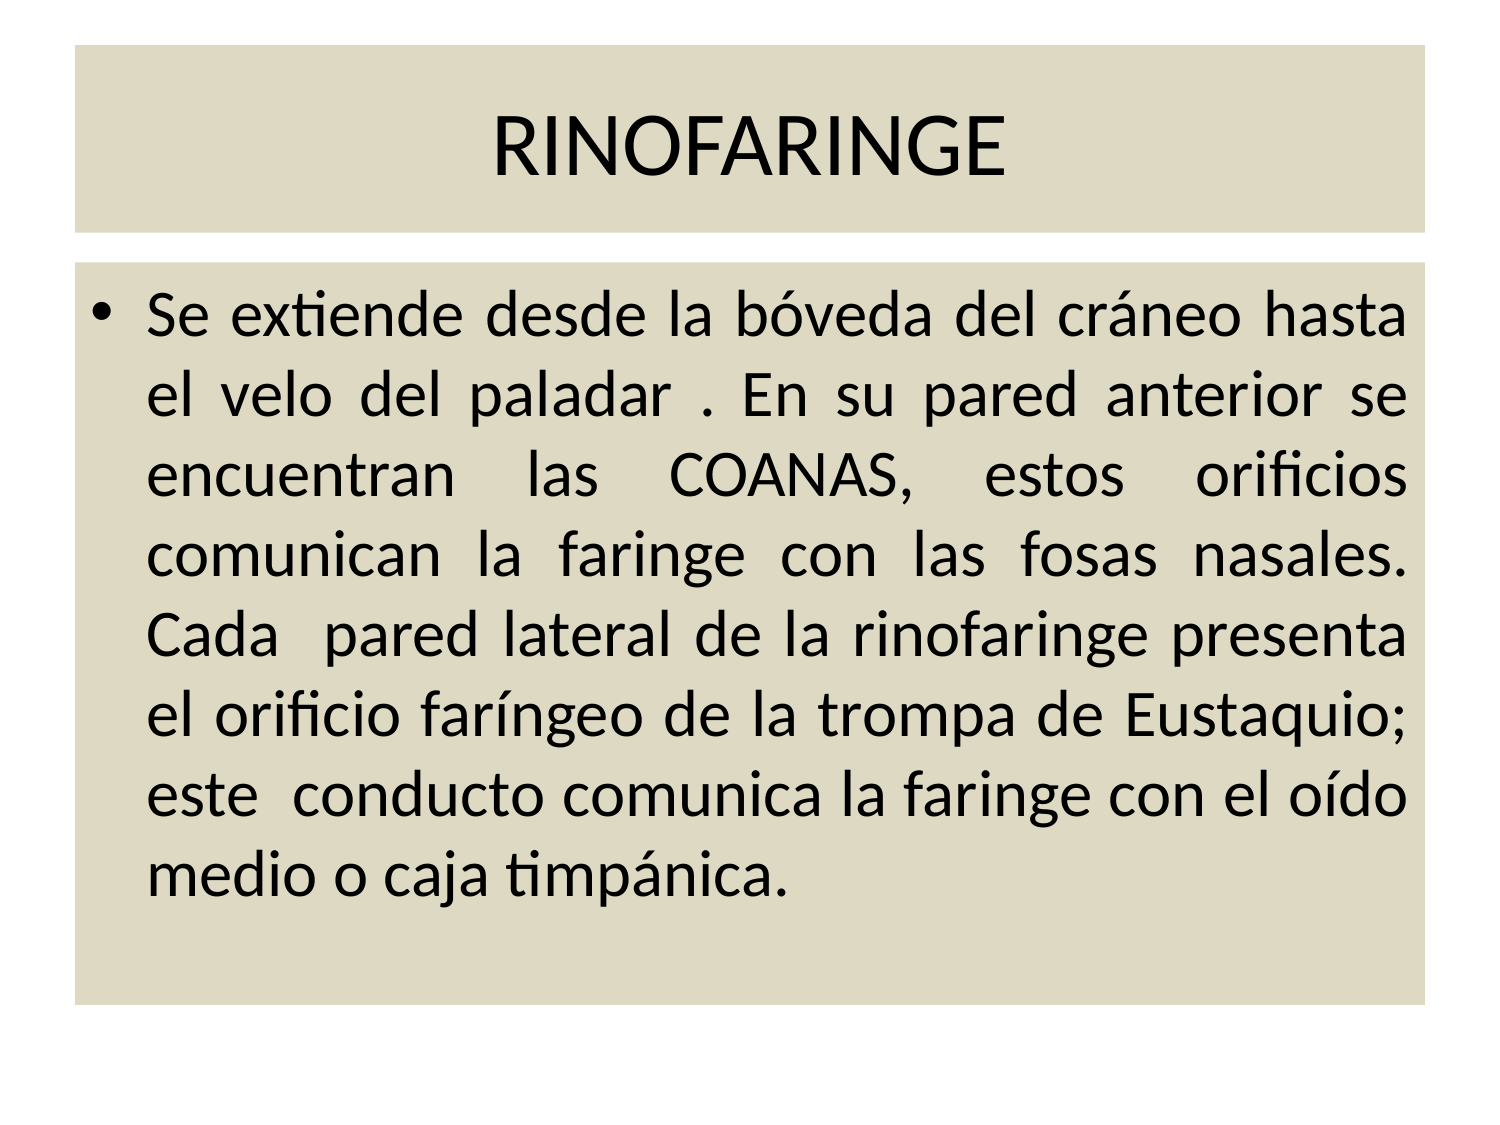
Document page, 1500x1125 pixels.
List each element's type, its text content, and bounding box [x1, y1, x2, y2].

list Se extiende desde la bóveda del cráneo hasta el velo del paladar . En su pared anterior se encuentran las COANAS, estos orificios comunican la faringe con las fosas nasales. Cada pared lateral de la rinofaringe presenta el orificio faríngeo de la trompa de Eustaquio; este conducto comunica la faringe con el oído medio o caja timpánica. [75, 262, 1425, 1005]
title RINOFARINGE [75, 45, 1425, 233]
